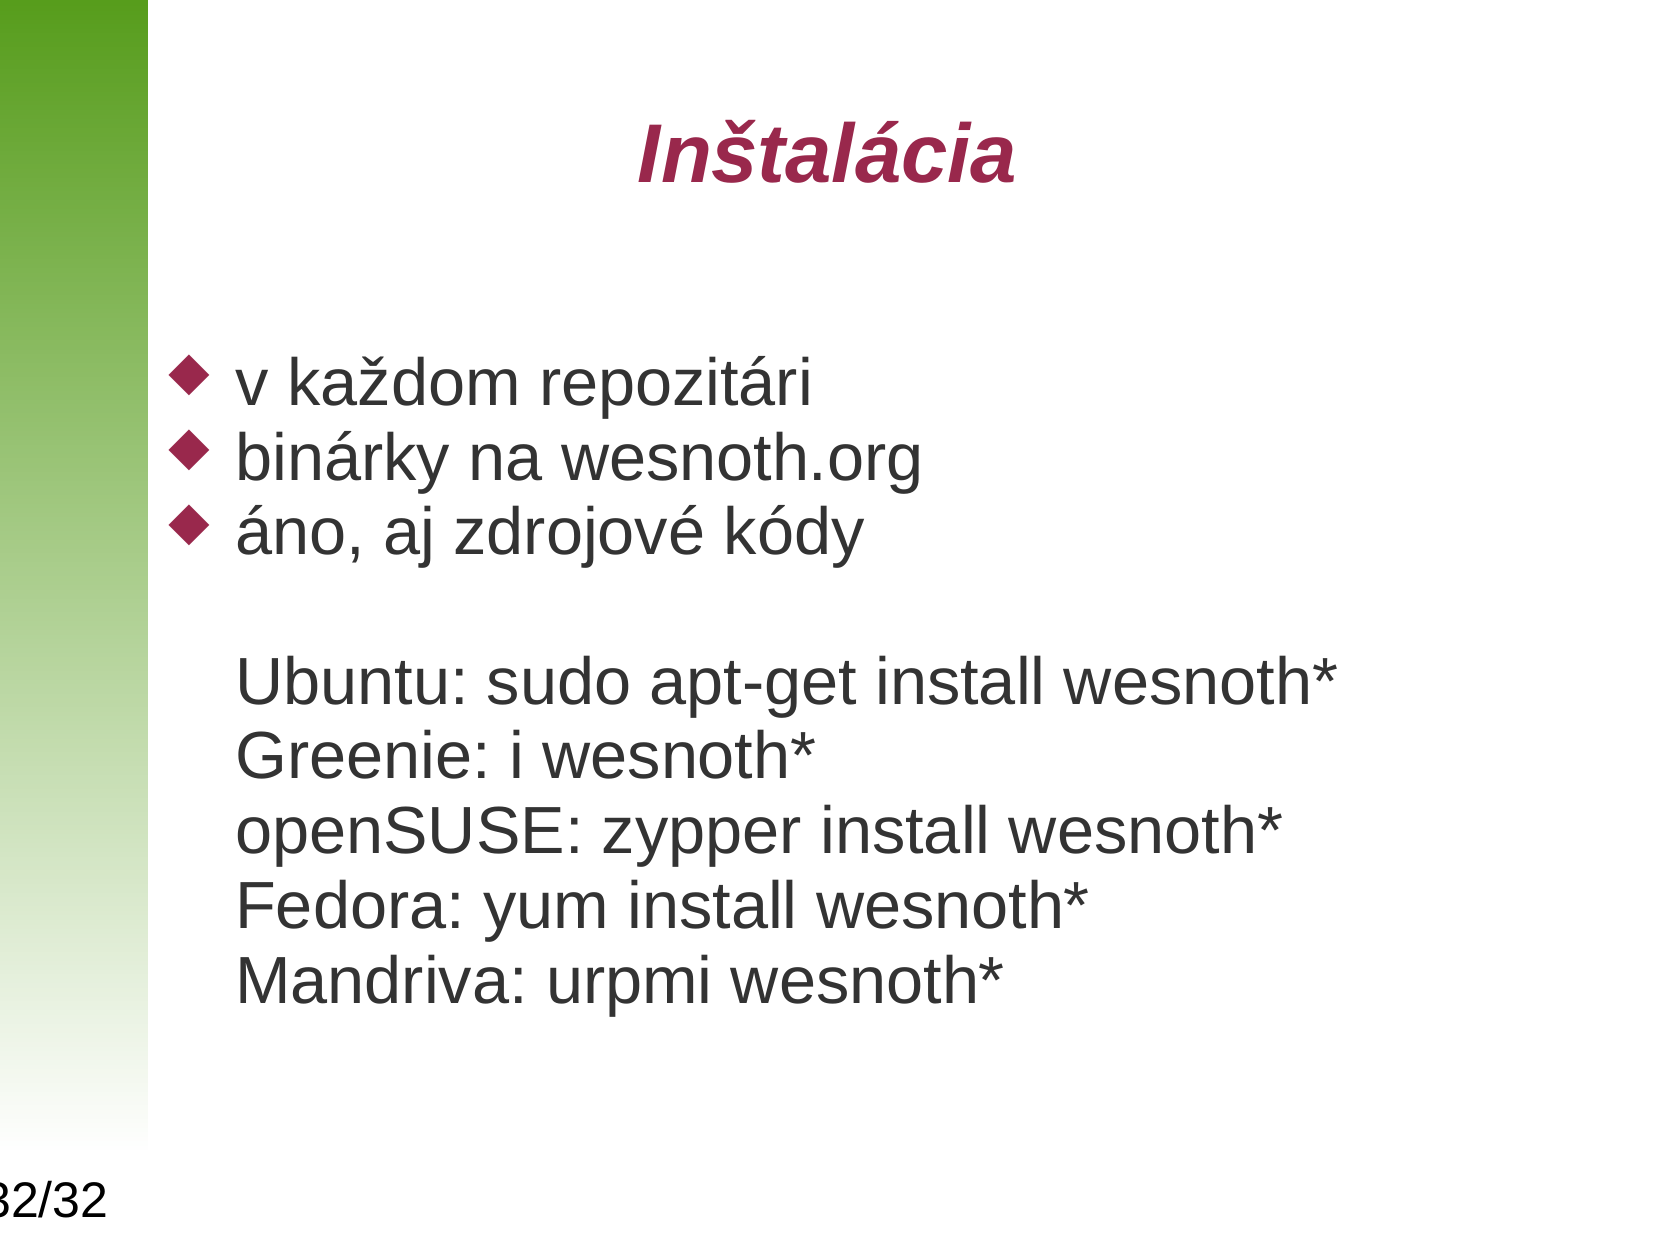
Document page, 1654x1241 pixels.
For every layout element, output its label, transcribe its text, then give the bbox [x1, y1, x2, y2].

list v každom repozitári binárky na wesnoth.org áno, aj zdrojové kódy Ubuntu: sudo apt-get install wesnoth* Greenie: i wesnoth* openSUSE: zypper install wesnoth* Fedora: yum install wesnoth* Mandriva: urpmi wesnoth* [152, 344, 1534, 1127]
title Inštalácia [121, 49, 1534, 257]
